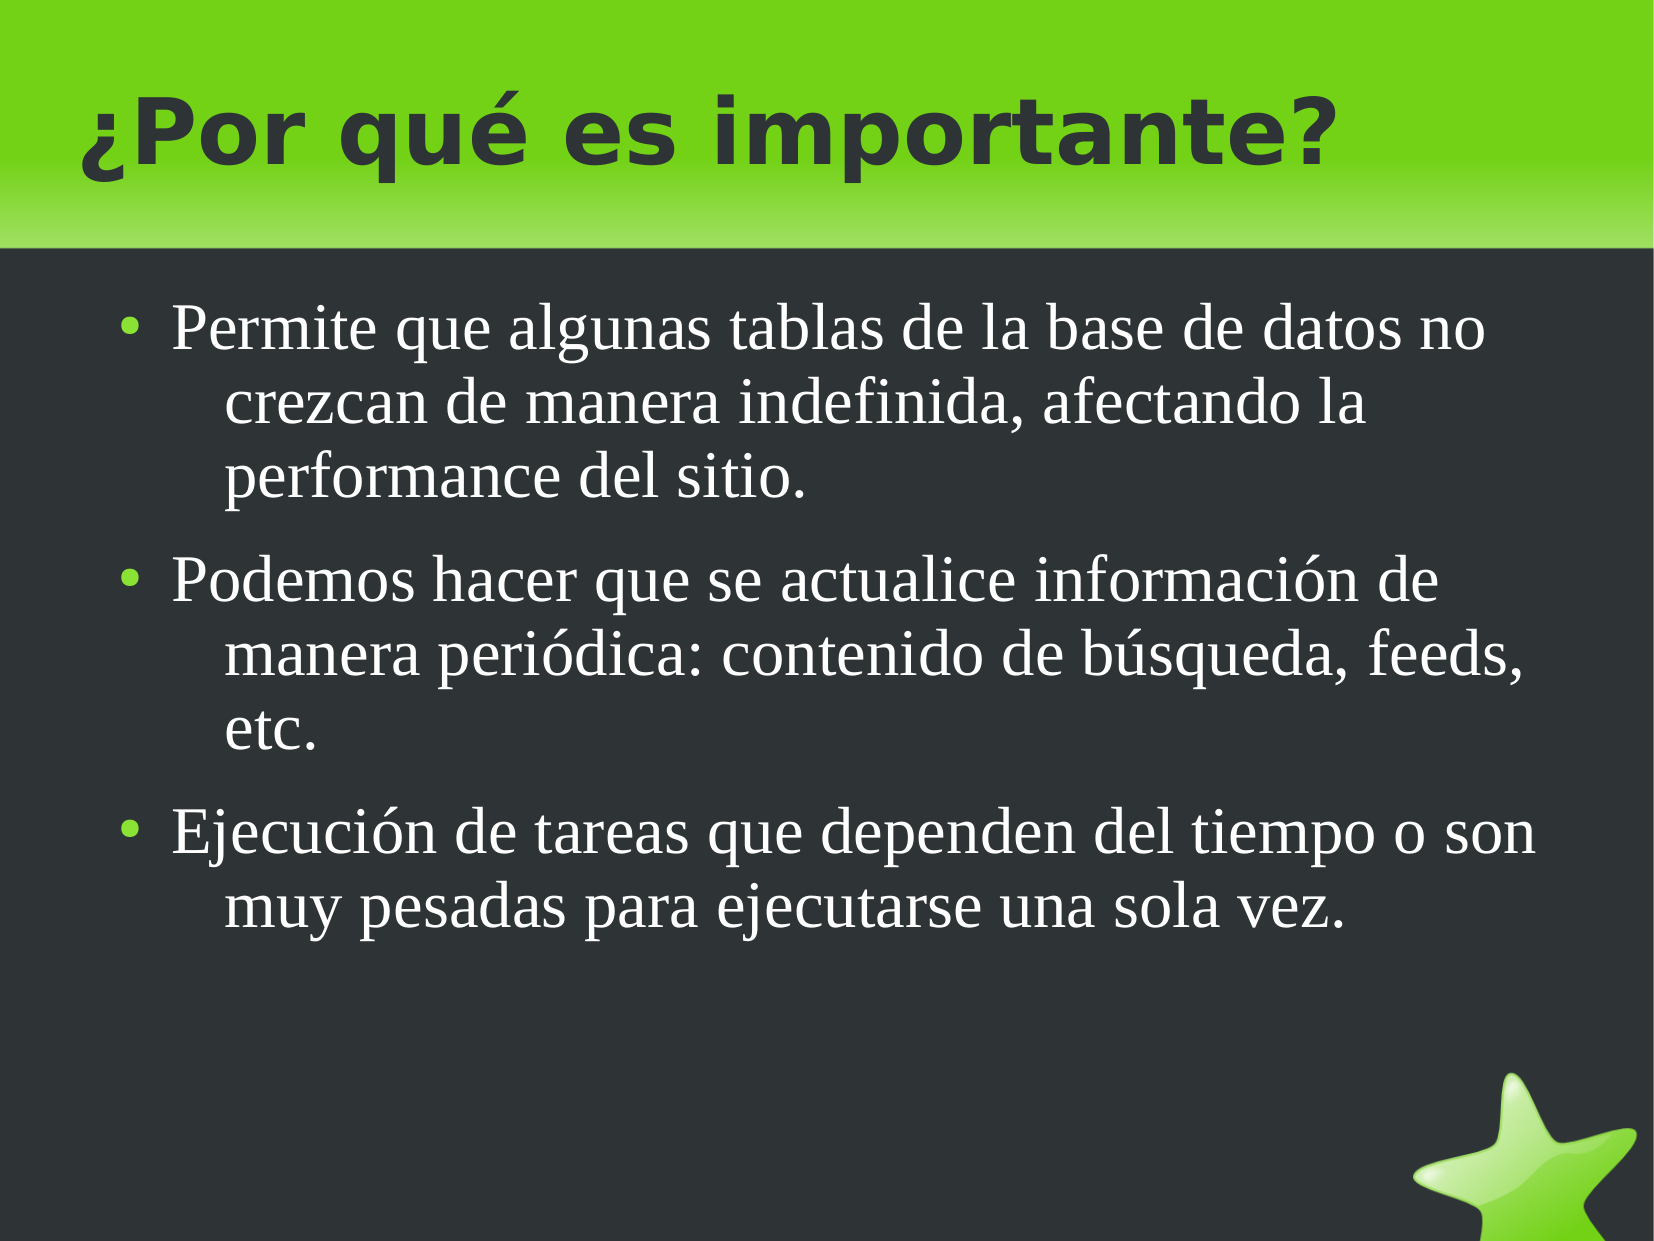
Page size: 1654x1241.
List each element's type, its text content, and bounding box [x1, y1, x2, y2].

title ¿Por qué es importante? [76, 29, 1565, 237]
picture [0, 0, 1654, 1241]
list Permite que algunas tablas de la base de datos no crezcan de manera indefinida, afectando la performance del sitio. Podemos hacer que se actualice información de manera periódica: contenido de búsqueda, feeds, etc. Ejecución de tareas que dependen del tiempo o son muy pesadas para ejecutarse una sola vez. [82, 290, 1571, 1109]
